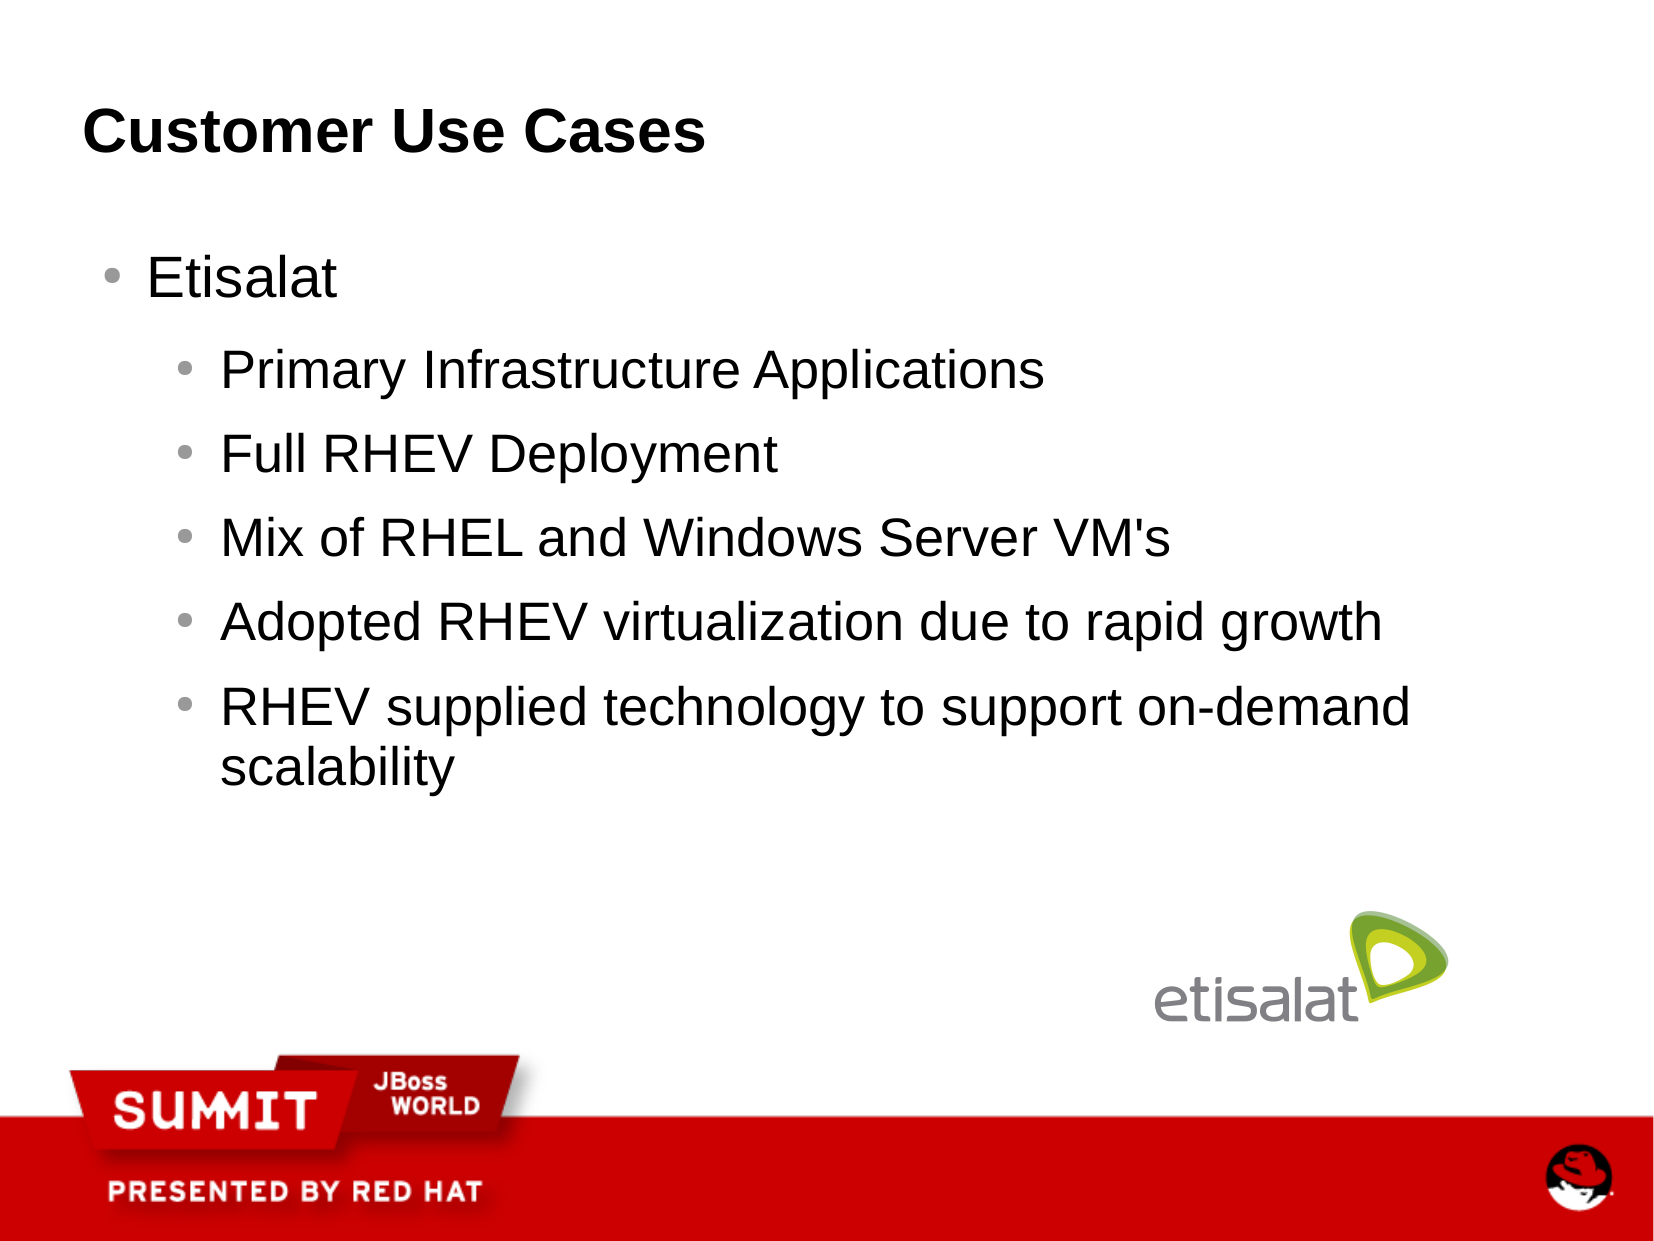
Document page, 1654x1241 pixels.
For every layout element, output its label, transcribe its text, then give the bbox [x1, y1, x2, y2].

picture [0, 899, 1654, 1241]
title Customer Use Cases [82, 45, 1571, 218]
list Etisalat Primary Infrastructure Applications Full RHEV Deployment Mix of RHEL and Windows Server VM's Adopted RHEV virtualization due to rapid growth RHEV supplied technology to support on-demand scalability [86, 244, 1576, 1024]
